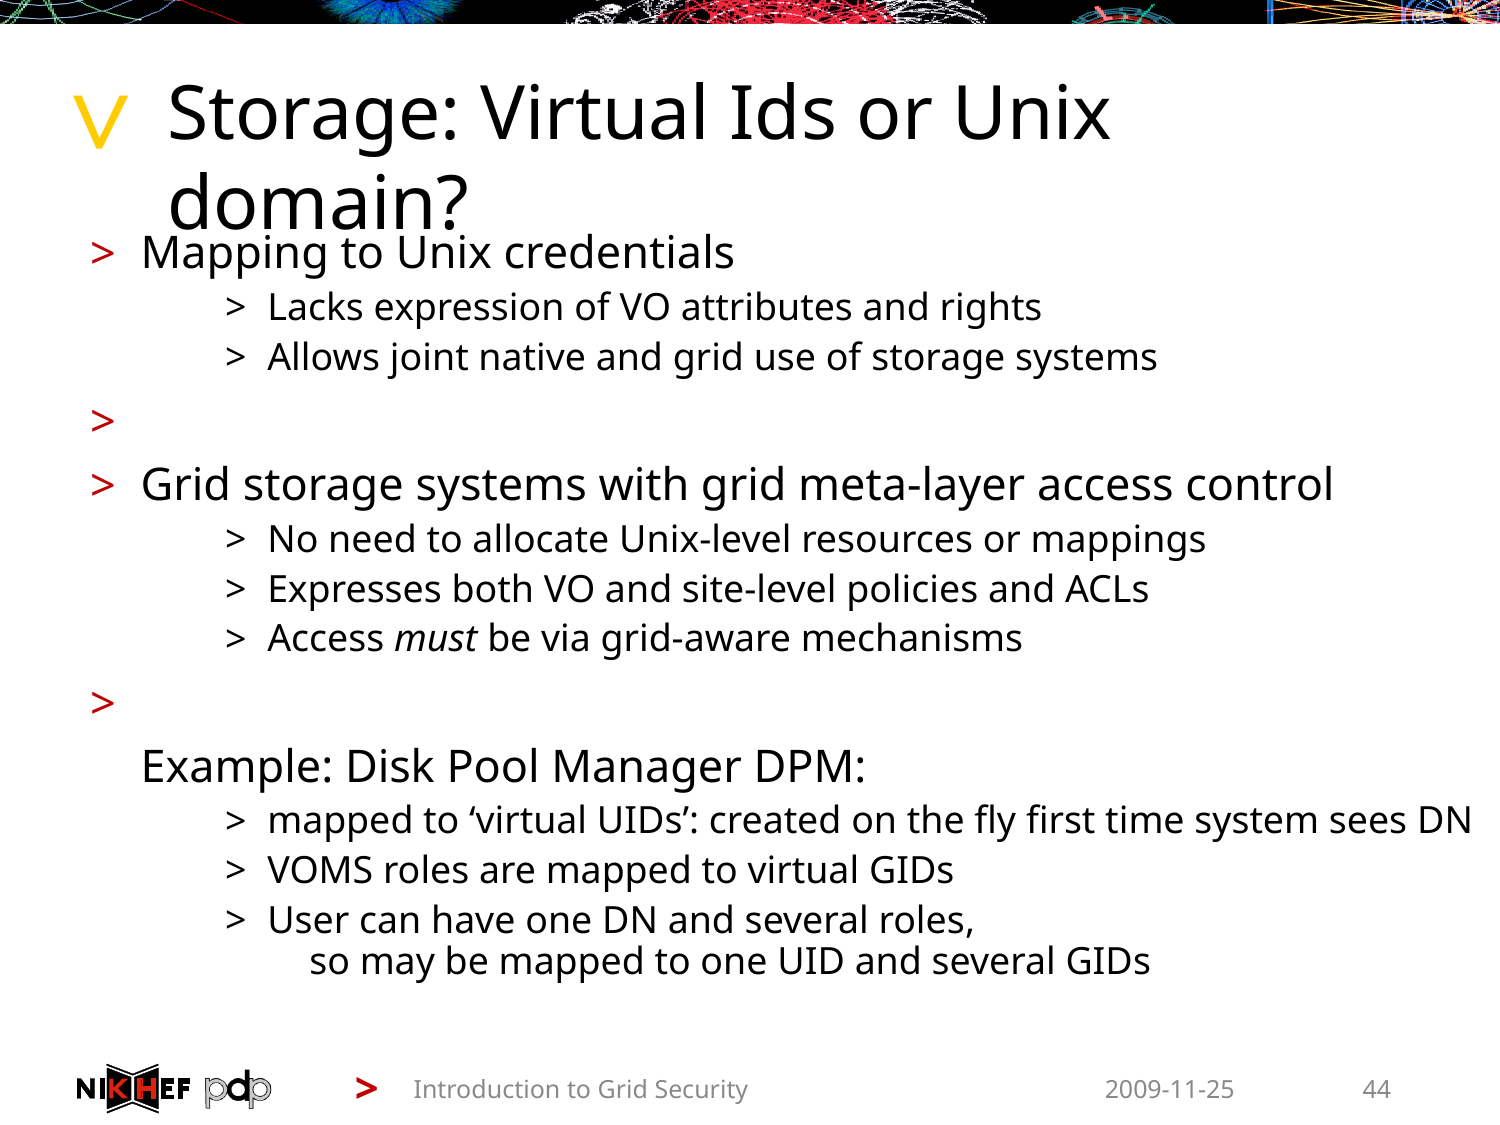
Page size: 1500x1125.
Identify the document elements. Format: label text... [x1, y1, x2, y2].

title Storage: Virtual Ids or Unix domain? [152, 56, 1426, 188]
text_box 45 [1347, 1066, 1426, 1102]
text_box Introduction to Grid Security [398, 1066, 938, 1103]
list Mapping to Unix credentials Lacks expression of VO attributes and rights Allows joint native and grid use of storage systems Grid storage systems with grid meta-layer access control No need to allocate Unix-level resources or mappings Expresses both VO and site-level policies and ACLs Access must be via grid-aware mechanisms Example: Disk Pool Manager DPM: mapped to ‘virtual UIDs’: created on the fly first time system sees DN VOMS roles are mapped to virtual GIDs User can have one DN and several roles, so may be mapped to one UID and several GIDs [75, 222, 1500, 1005]
text_box 2009-11-25 [1089, 1066, 1266, 1103]
